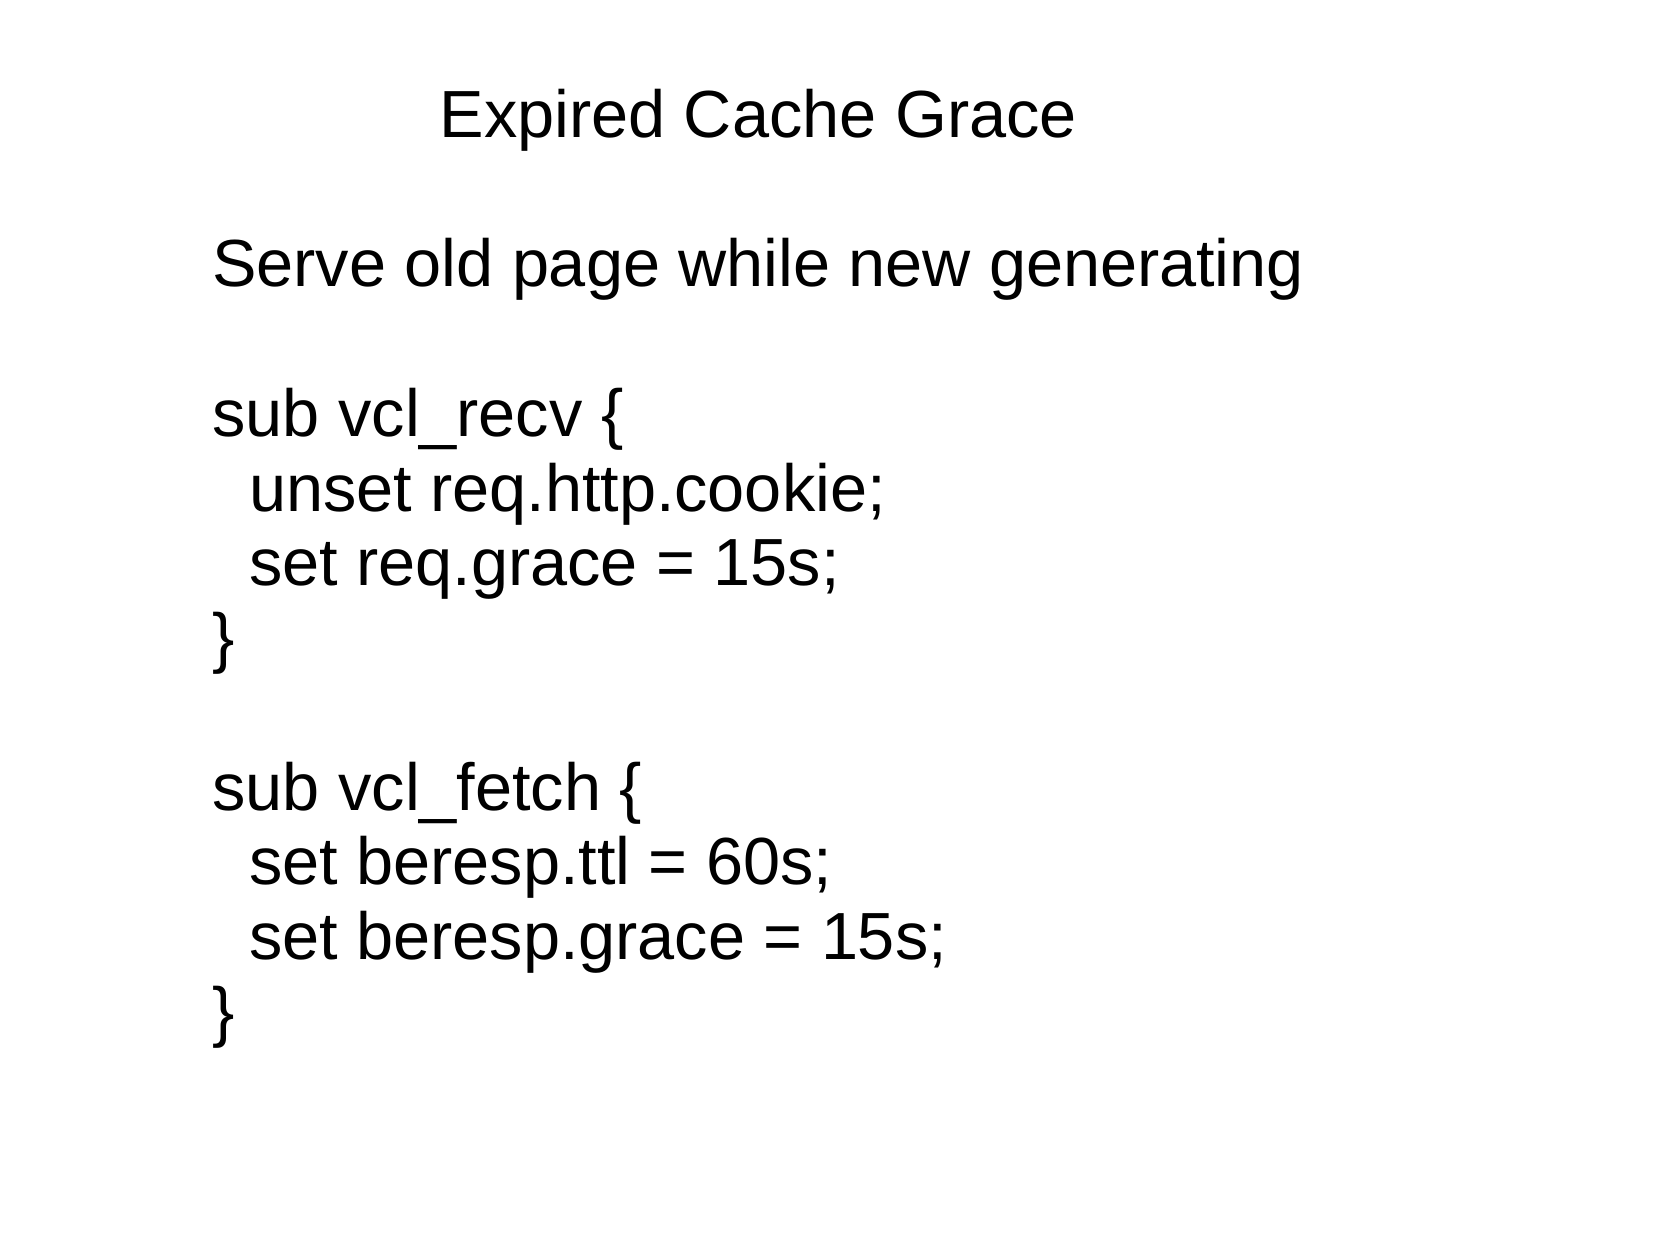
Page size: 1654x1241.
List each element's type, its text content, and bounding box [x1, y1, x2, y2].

text_box Expired Cache Grace Serve old page while new generating sub vcl_recv { unset req.http.cookie; set req.grace = 15s; } sub vcl_fetch { set beresp.ttl = 60s; set beresp.grace = 15s; } [197, 69, 1320, 1164]
